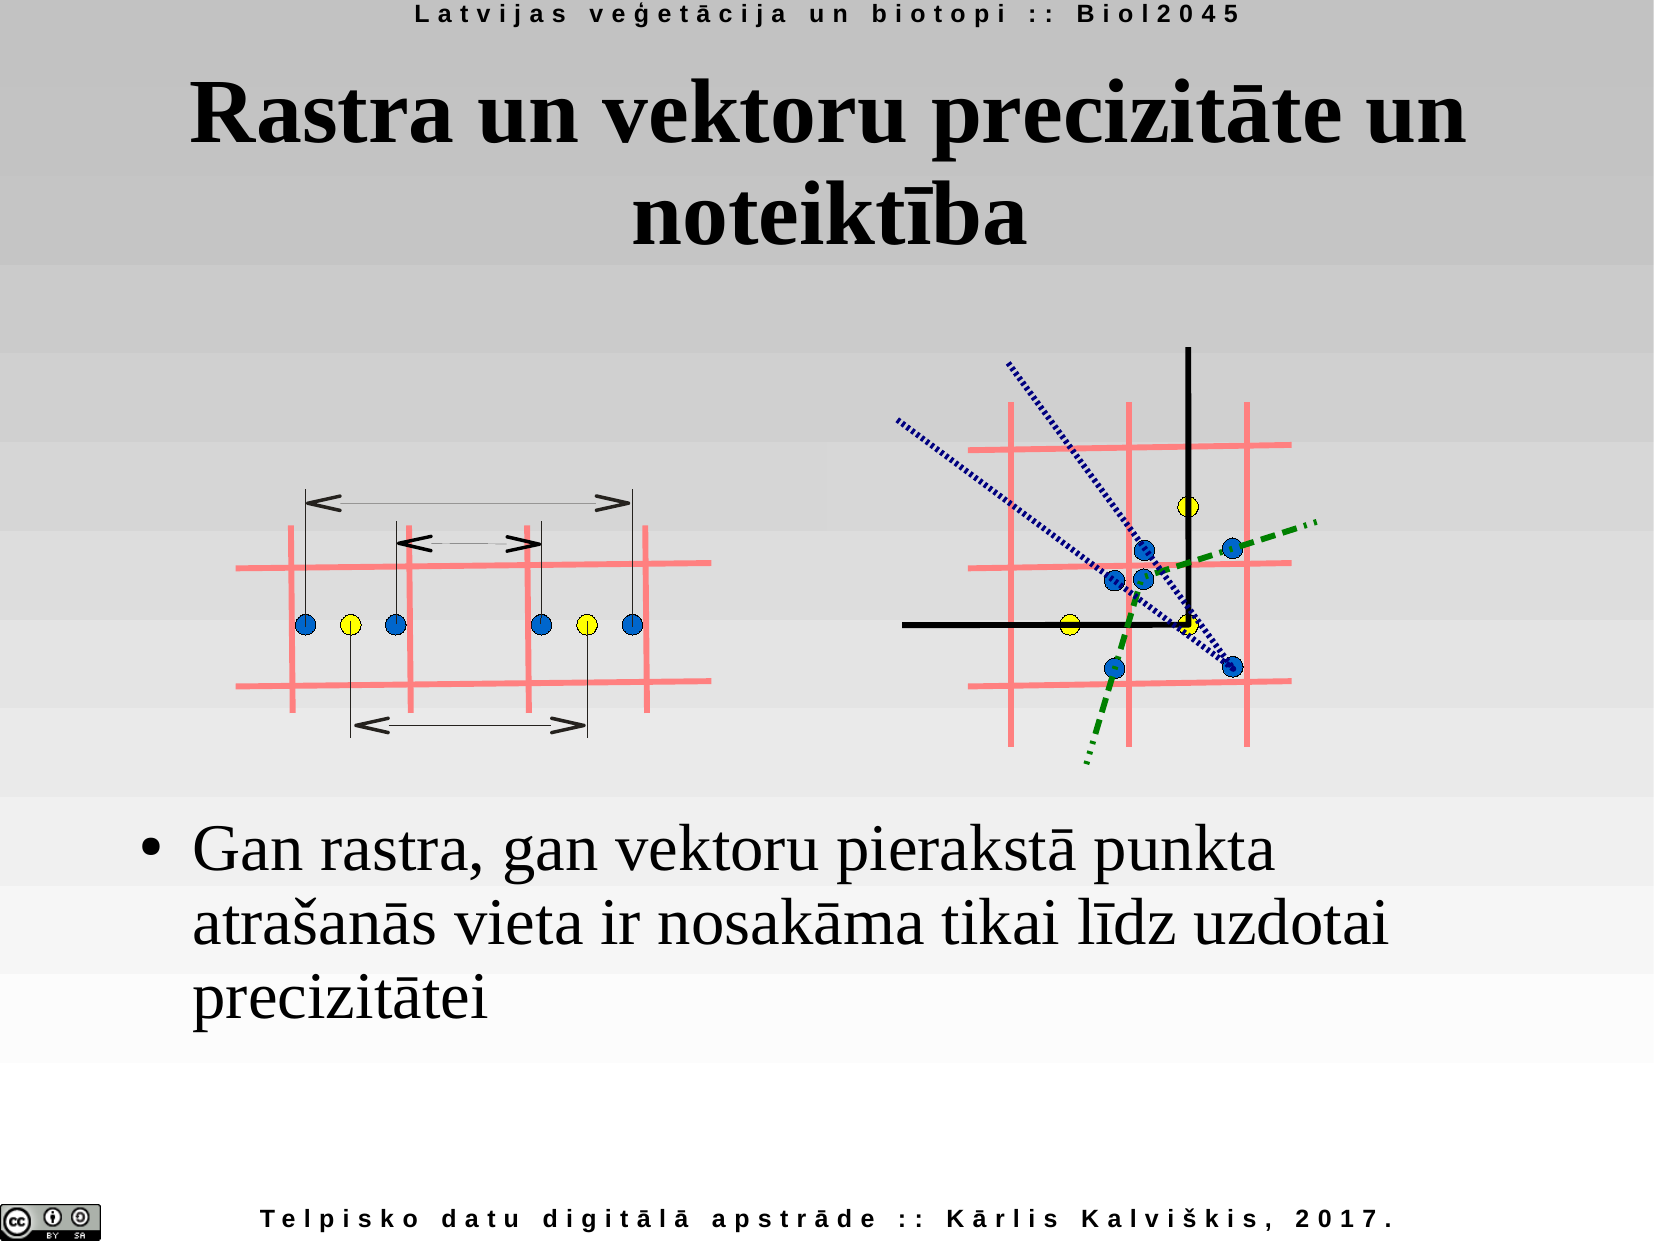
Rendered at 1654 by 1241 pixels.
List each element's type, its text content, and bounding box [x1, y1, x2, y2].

text_box [1222, 656, 1244, 678]
text_box [576, 614, 598, 636]
text_box [622, 614, 643, 636]
text_box [1104, 658, 1125, 679]
text_box [1059, 614, 1081, 636]
text_box [1133, 568, 1154, 590]
text_box [340, 614, 362, 636]
text_box [1104, 570, 1126, 591]
text_box [1177, 614, 1199, 635]
picture [0, 0, 1654, 1241]
text_box [1222, 537, 1243, 559]
text_box [531, 614, 552, 636]
text_box [385, 614, 407, 636]
text_box [1134, 540, 1155, 561]
text_box [295, 614, 316, 636]
text_box [1177, 496, 1199, 517]
title Rastra un vektoru precizitāte un noteiktība [34, 61, 1626, 296]
list Gan rastra, gan vektoru pierakstā punkta atrašanās vieta ir nosakāma tikai līdz uzdotai precizitātei [121, 811, 1534, 1127]
